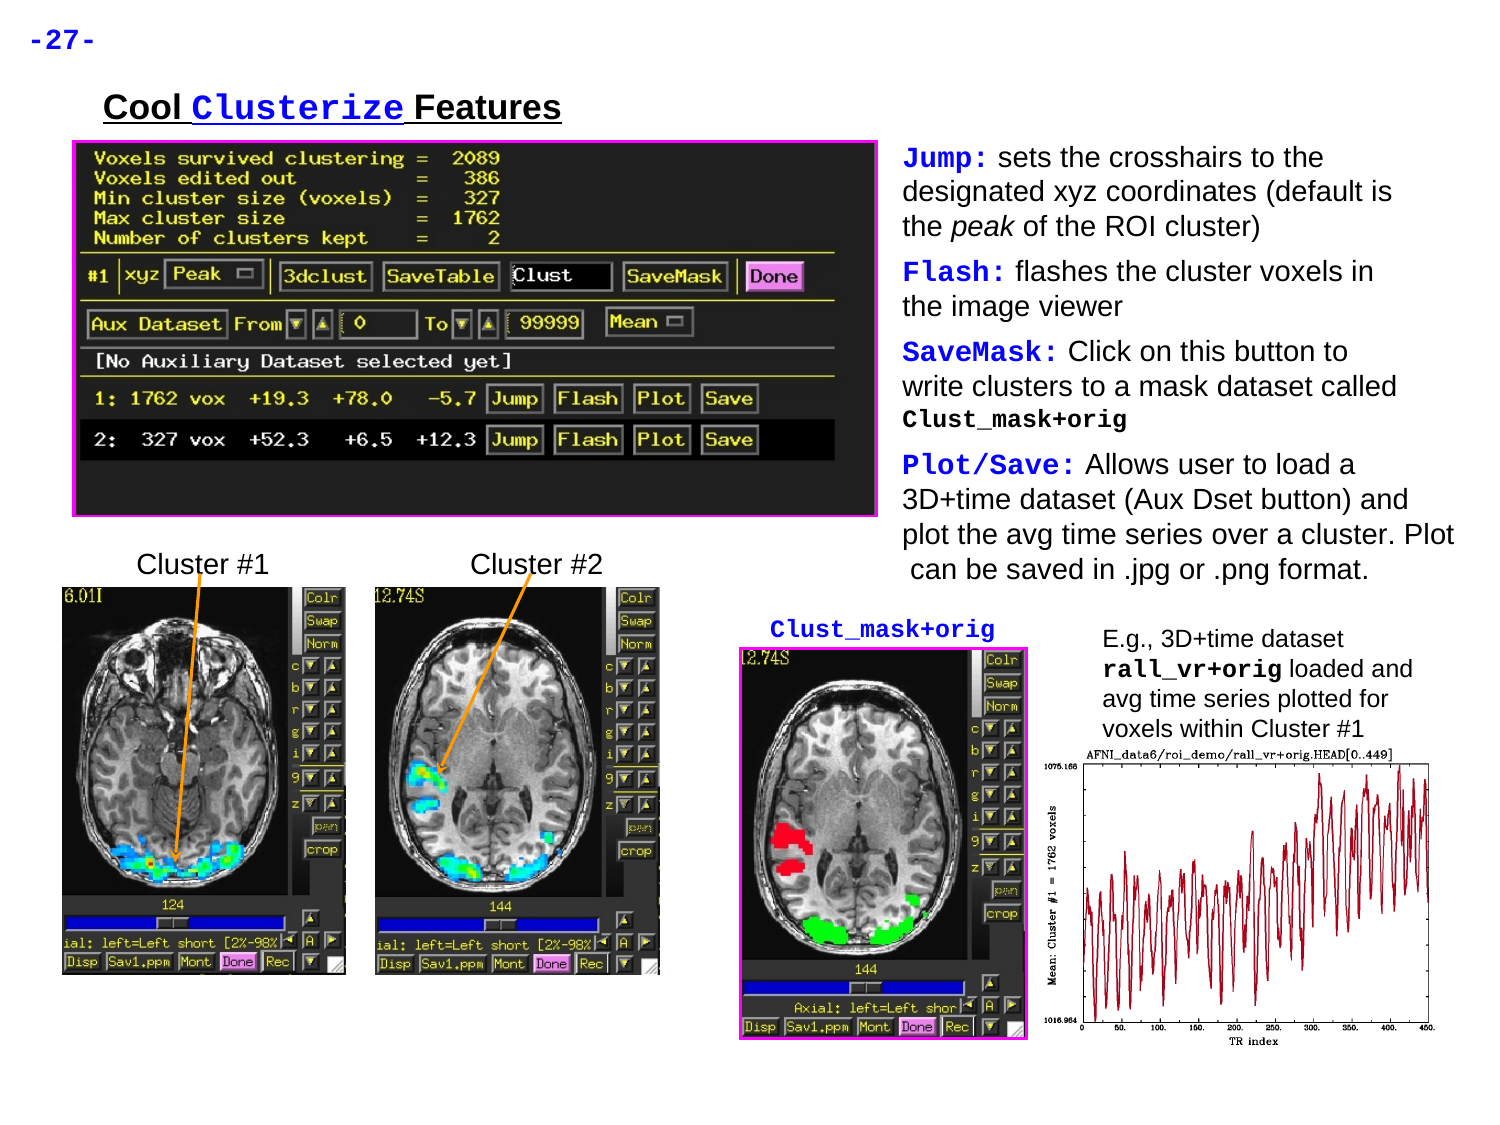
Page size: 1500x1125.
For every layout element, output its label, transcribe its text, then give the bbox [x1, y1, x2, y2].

text_box SaveMask: Click on this button to write clusters to a mask dataset called Clust_mask+orig [887, 324, 1426, 437]
picture [62, 587, 346, 976]
text_box Flash: flashes the cluster voxels in the image viewer [887, 245, 1438, 331]
text_box Plot/Save: Allows user to load a 3D+time dataset (Aux Dset button) and plot the avg time series over a cluster. Plot can be saved in .jpg or .png format. [887, 437, 1476, 593]
text_box Cluster #1 [121, 537, 285, 588]
picture [75, 142, 876, 515]
picture [1037, 742, 1438, 1051]
text_box Jump: sets the crosshairs to the designated xyz coordinates (default is the peak of the ROI cluster) [887, 130, 1438, 245]
picture [741, 650, 1026, 1038]
text_box Clust_mask+orig [755, 604, 1011, 651]
picture [375, 587, 660, 976]
text_box Cool Clusterize Features [88, 76, 577, 135]
text_box E.g., 3D+time dataset rall_vr+orig loaded and avg time series plotted for voxels within Cluster #1 [1087, 615, 1463, 751]
text_box Cluster #2 [455, 537, 619, 588]
